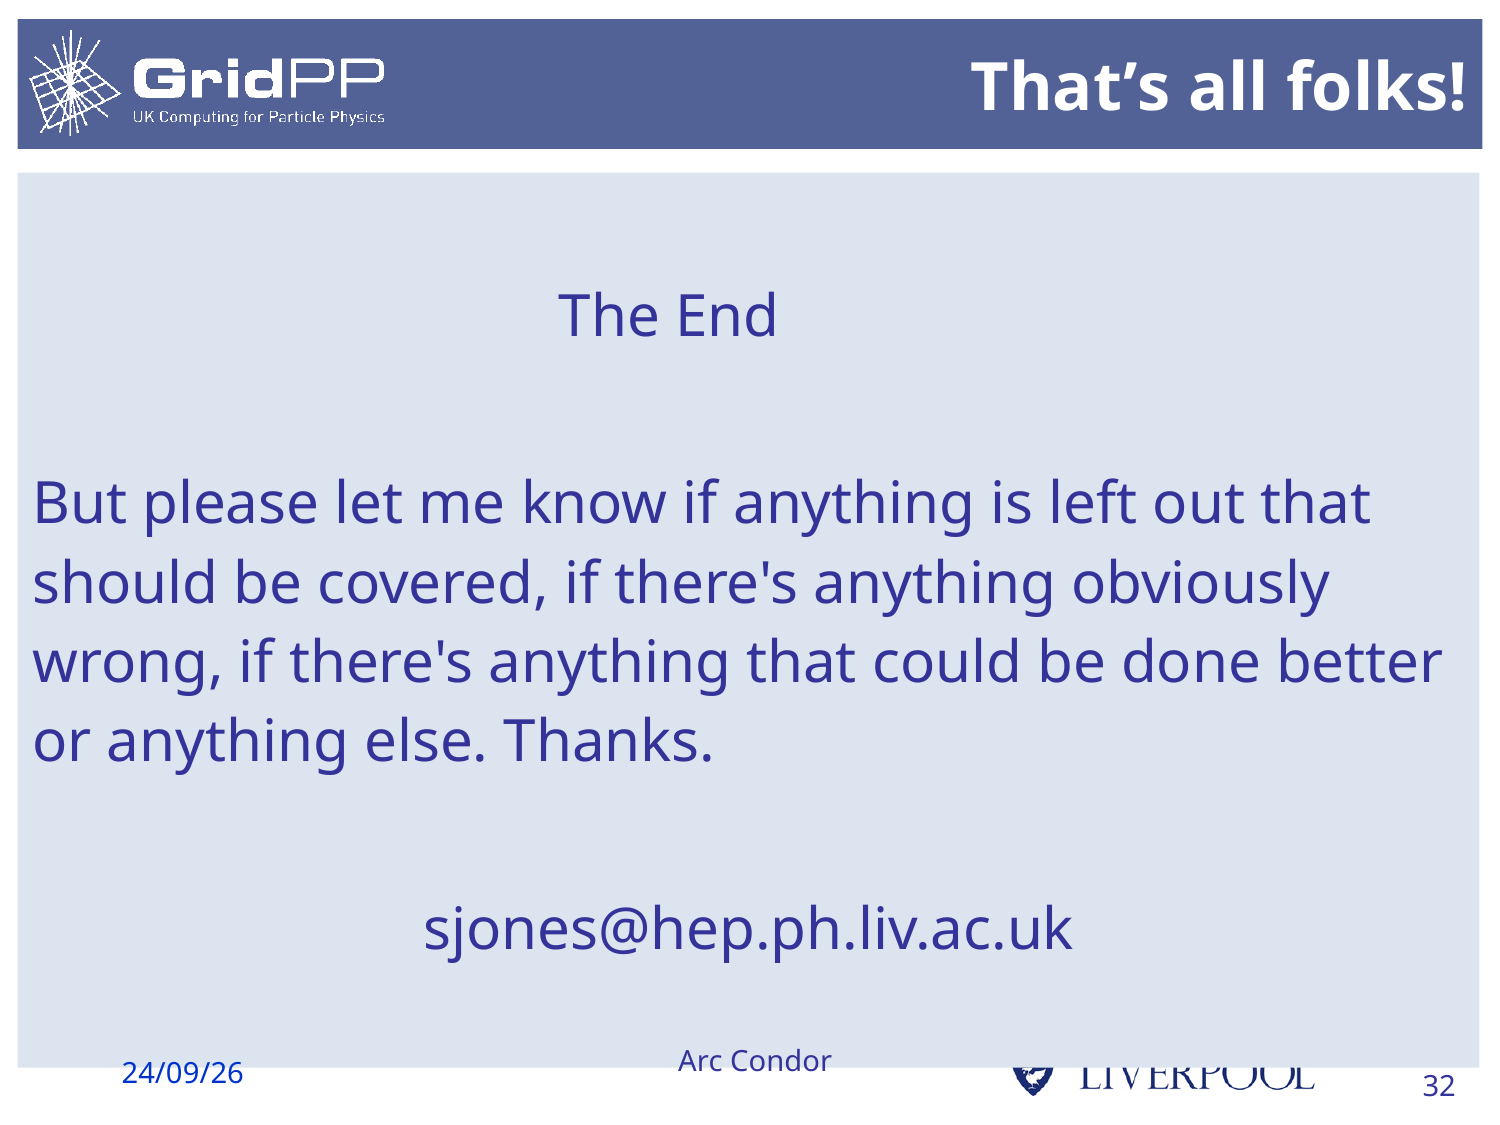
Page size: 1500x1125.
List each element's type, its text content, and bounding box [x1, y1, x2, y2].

title That’s all folks! [513, 19, 1483, 149]
text_box <number> [1388, 1059, 1471, 1094]
list The End But please let me know if anything is left out that should be covered, if there's anything obviously wrong, if there's anything that could be done better or anything else. Thanks. sjones@hep.ph.liv.ac.uk [17, 172, 1480, 953]
picture [29, 30, 384, 136]
text_box 01/03/16 [29, 1046, 337, 1095]
text_box Arc Condor [536, 1034, 975, 1094]
picture [1009, 1068, 1323, 1096]
